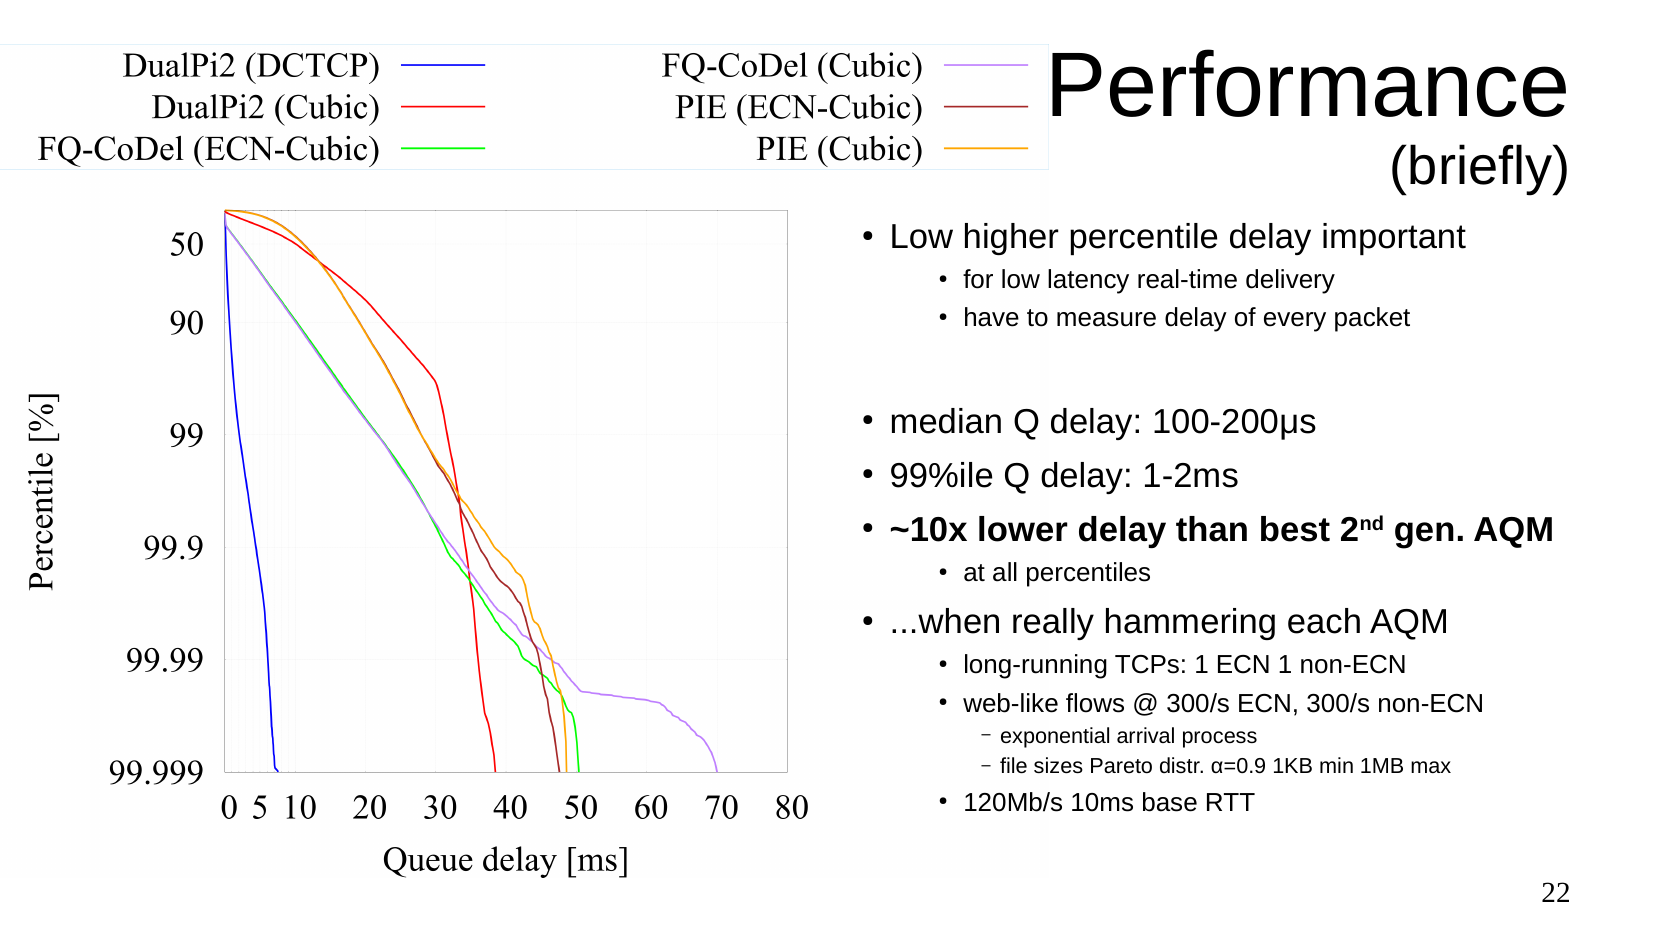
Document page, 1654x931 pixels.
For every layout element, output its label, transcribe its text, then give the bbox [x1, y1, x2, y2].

picture [0, 44, 1049, 878]
title Performance (briefly) [82, 33, 1571, 197]
list Low higher percentile delay important for low latency real-time delivery have to measure delay of every packet median Q delay: 100-200μs 99%ile Q delay: 1-2ms ~10x lower delay than best 2nd gen. AQM at all percentiles ...when really hammering each AQM long-running TCPs: 1 ECN 1 non-ECN web-like flows @ 300/s ECN, 300/s non-ECN exponential arrival process file sizes Pareto distr. α=0.9 1KB min 1MB max 120Mb/s 10ms base RTT [852, 217, 1571, 820]
